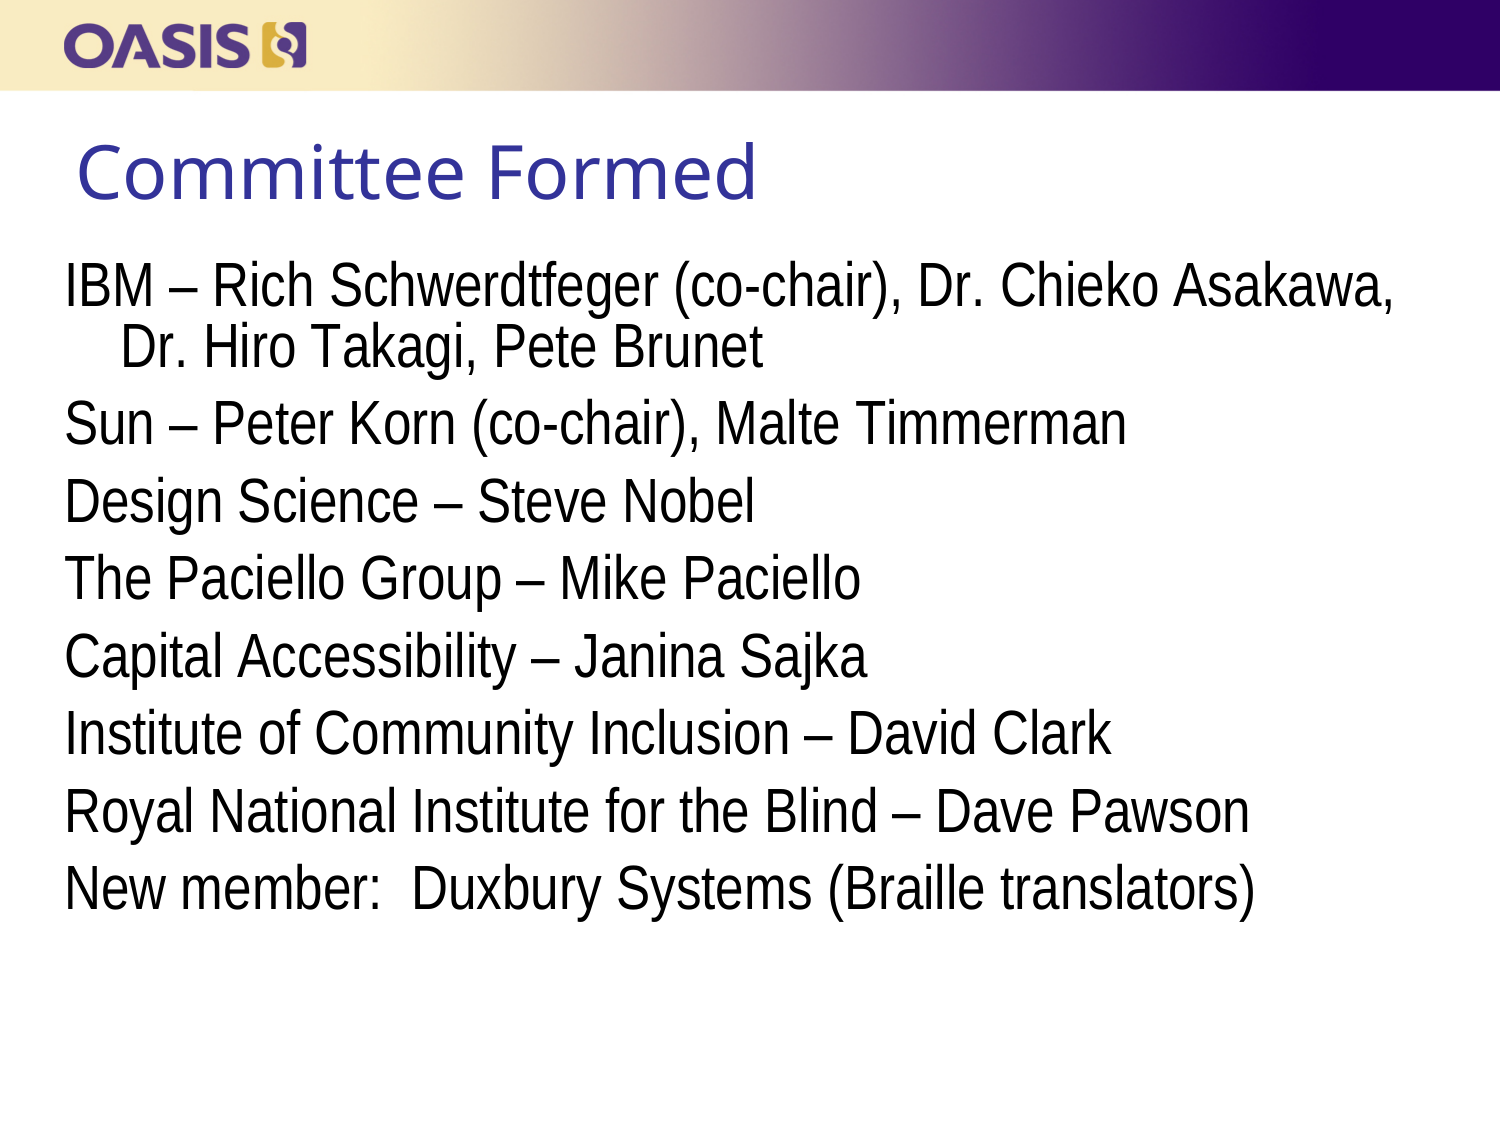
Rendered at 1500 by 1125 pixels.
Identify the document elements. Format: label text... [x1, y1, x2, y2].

list IBM – Rich Schwerdtfeger (co-chair), Dr. Chieko Asakawa, Dr. Hiro Takagi, Pete Brunet Sun – Peter Korn (co-chair), Malte Timmerman Design Science – Steve Nobel The Paciello Group – Mike Paciello Capital Accessibility – Janina Sajka Institute of Community Inclusion – David Clark Royal National Institute for the Blind – Dave Pawson New member: Duxbury Systems (Braille translators) [64, 257, 1452, 1053]
title Committee Formed [75, 121, 1438, 229]
picture [0, 0, 1500, 1125]
